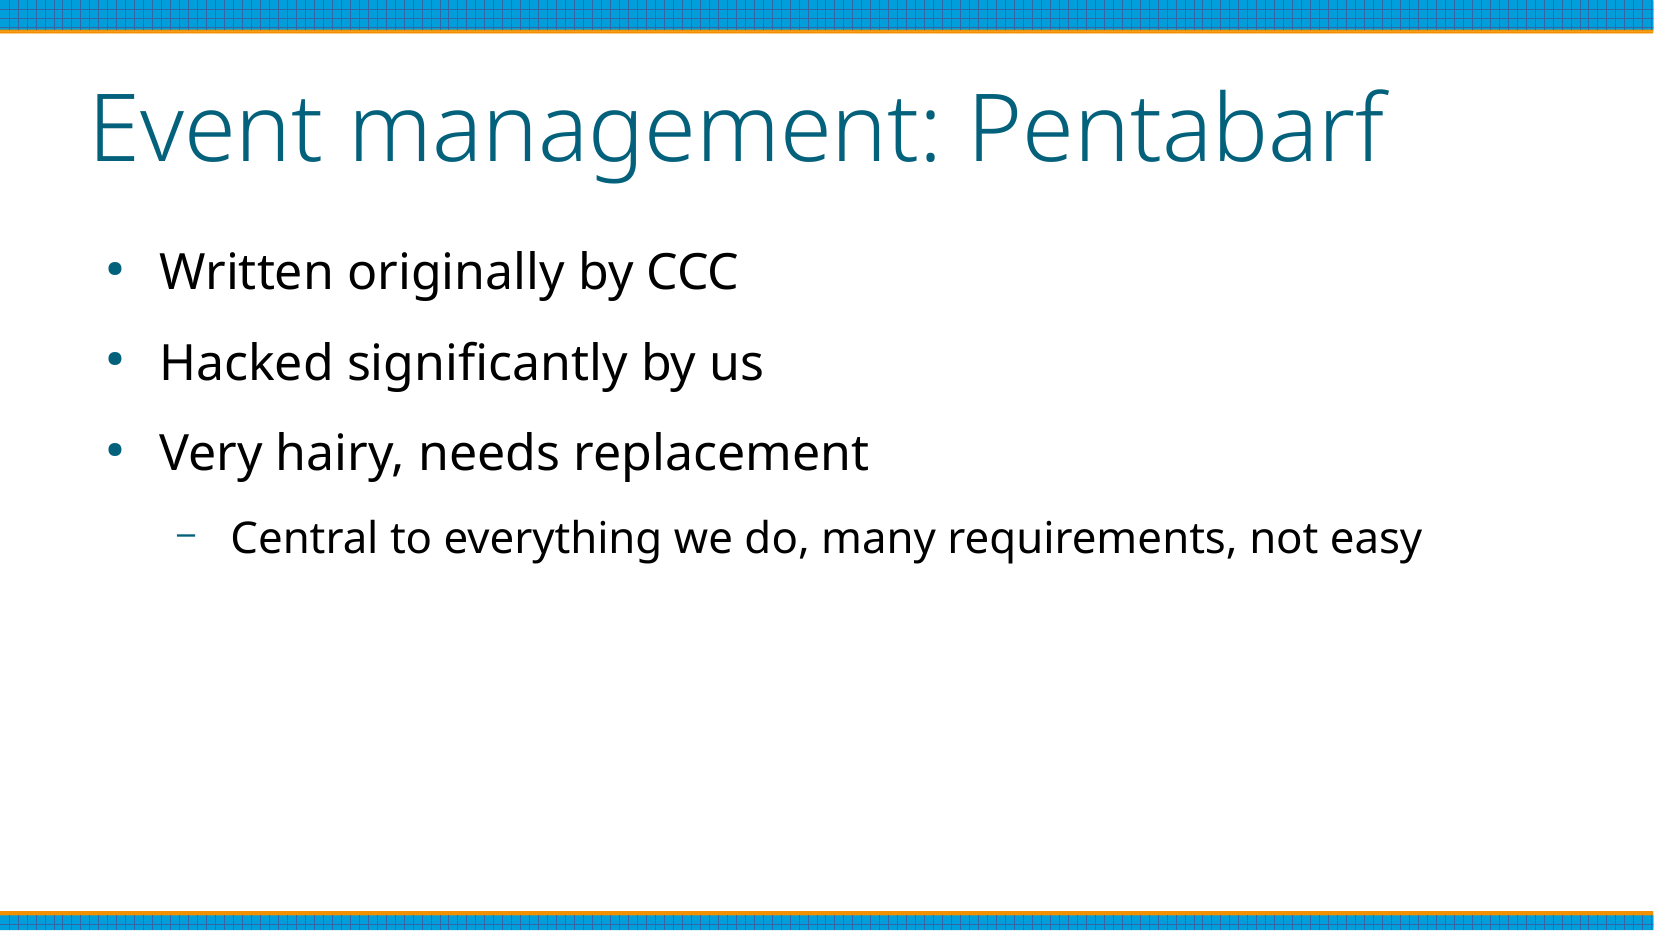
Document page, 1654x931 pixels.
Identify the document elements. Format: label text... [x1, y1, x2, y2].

list Written originally by CCC Hacked significantly by us Very hairy, needs replacement Central to everything we do, many requirements, not easy [88, 236, 1565, 901]
title Event management: Pentabarf [88, 44, 1565, 207]
